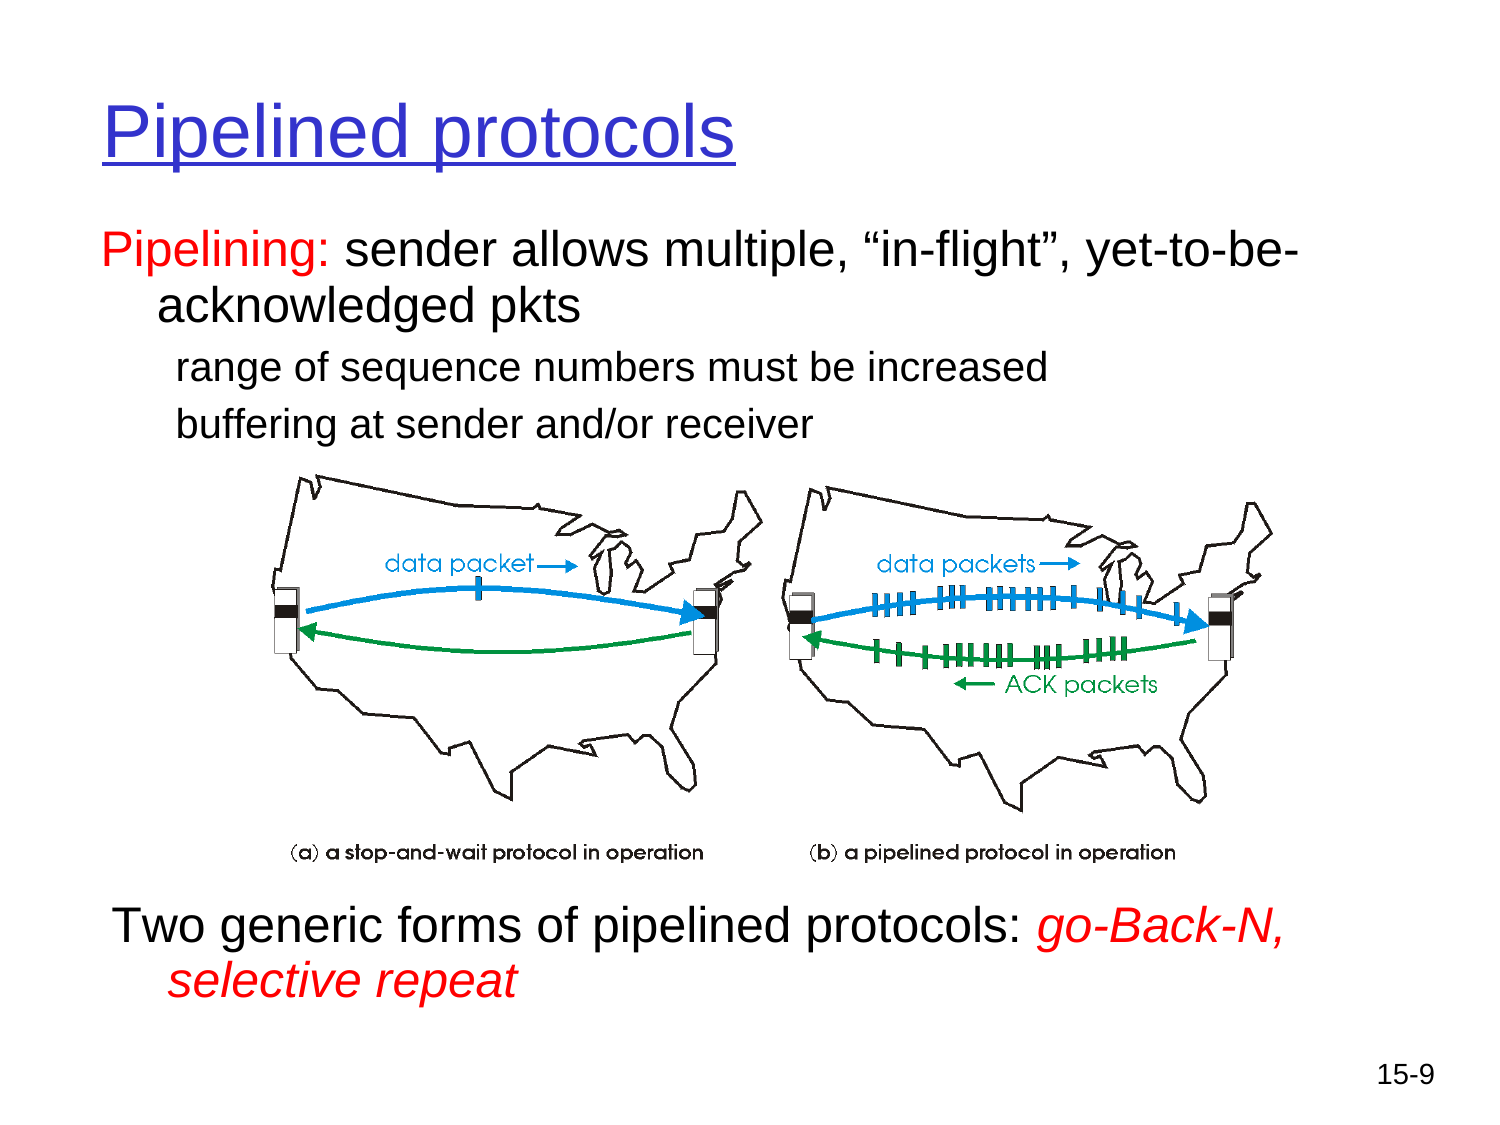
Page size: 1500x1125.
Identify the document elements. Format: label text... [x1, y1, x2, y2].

picture [271, 474, 1273, 864]
list Pipelining: sender allows multiple, “in-flight”, yet-to-be-acknowledged pkts range of sequence numbers must be increased buffering at sender and/or receiver [85, 214, 1332, 977]
list Two generic forms of pipelined protocols: go-Back-N, selective repeat [96, 889, 1457, 1066]
title Pipelined protocols [87, 37, 1363, 225]
